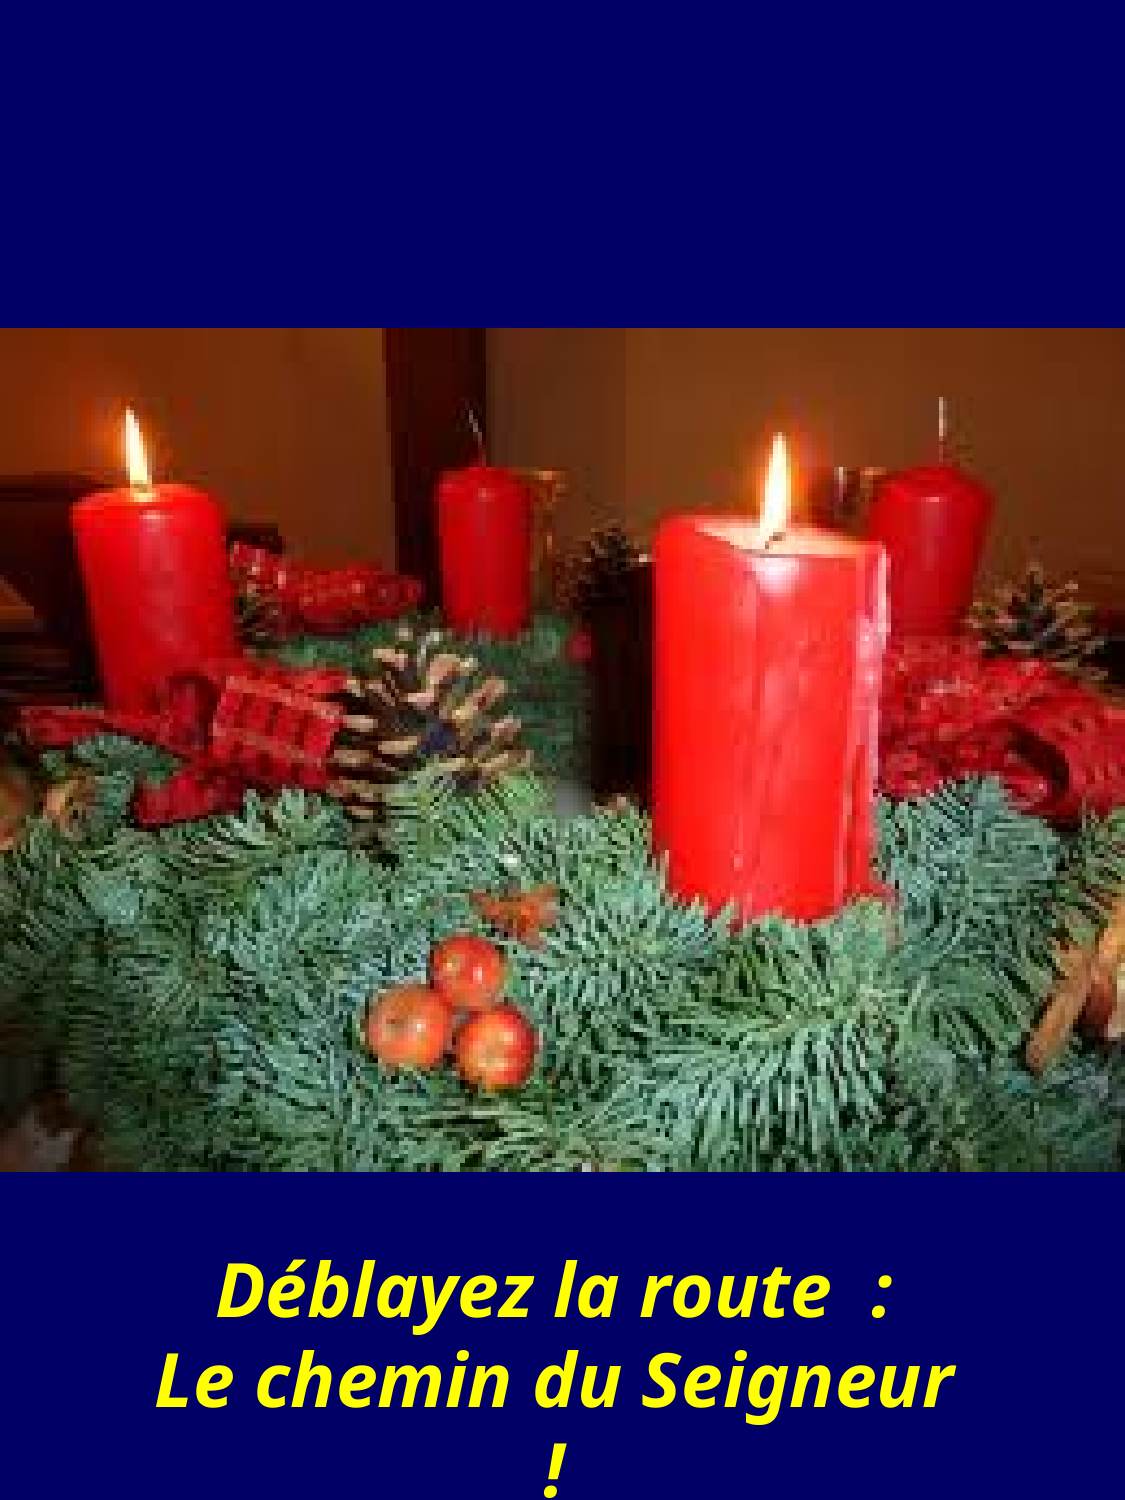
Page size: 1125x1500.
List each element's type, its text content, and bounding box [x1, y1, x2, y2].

text_box Déblayez la route : Le chemin du Seigneur ! [137, 1234, 972, 1500]
picture [0, 328, 1125, 1172]
